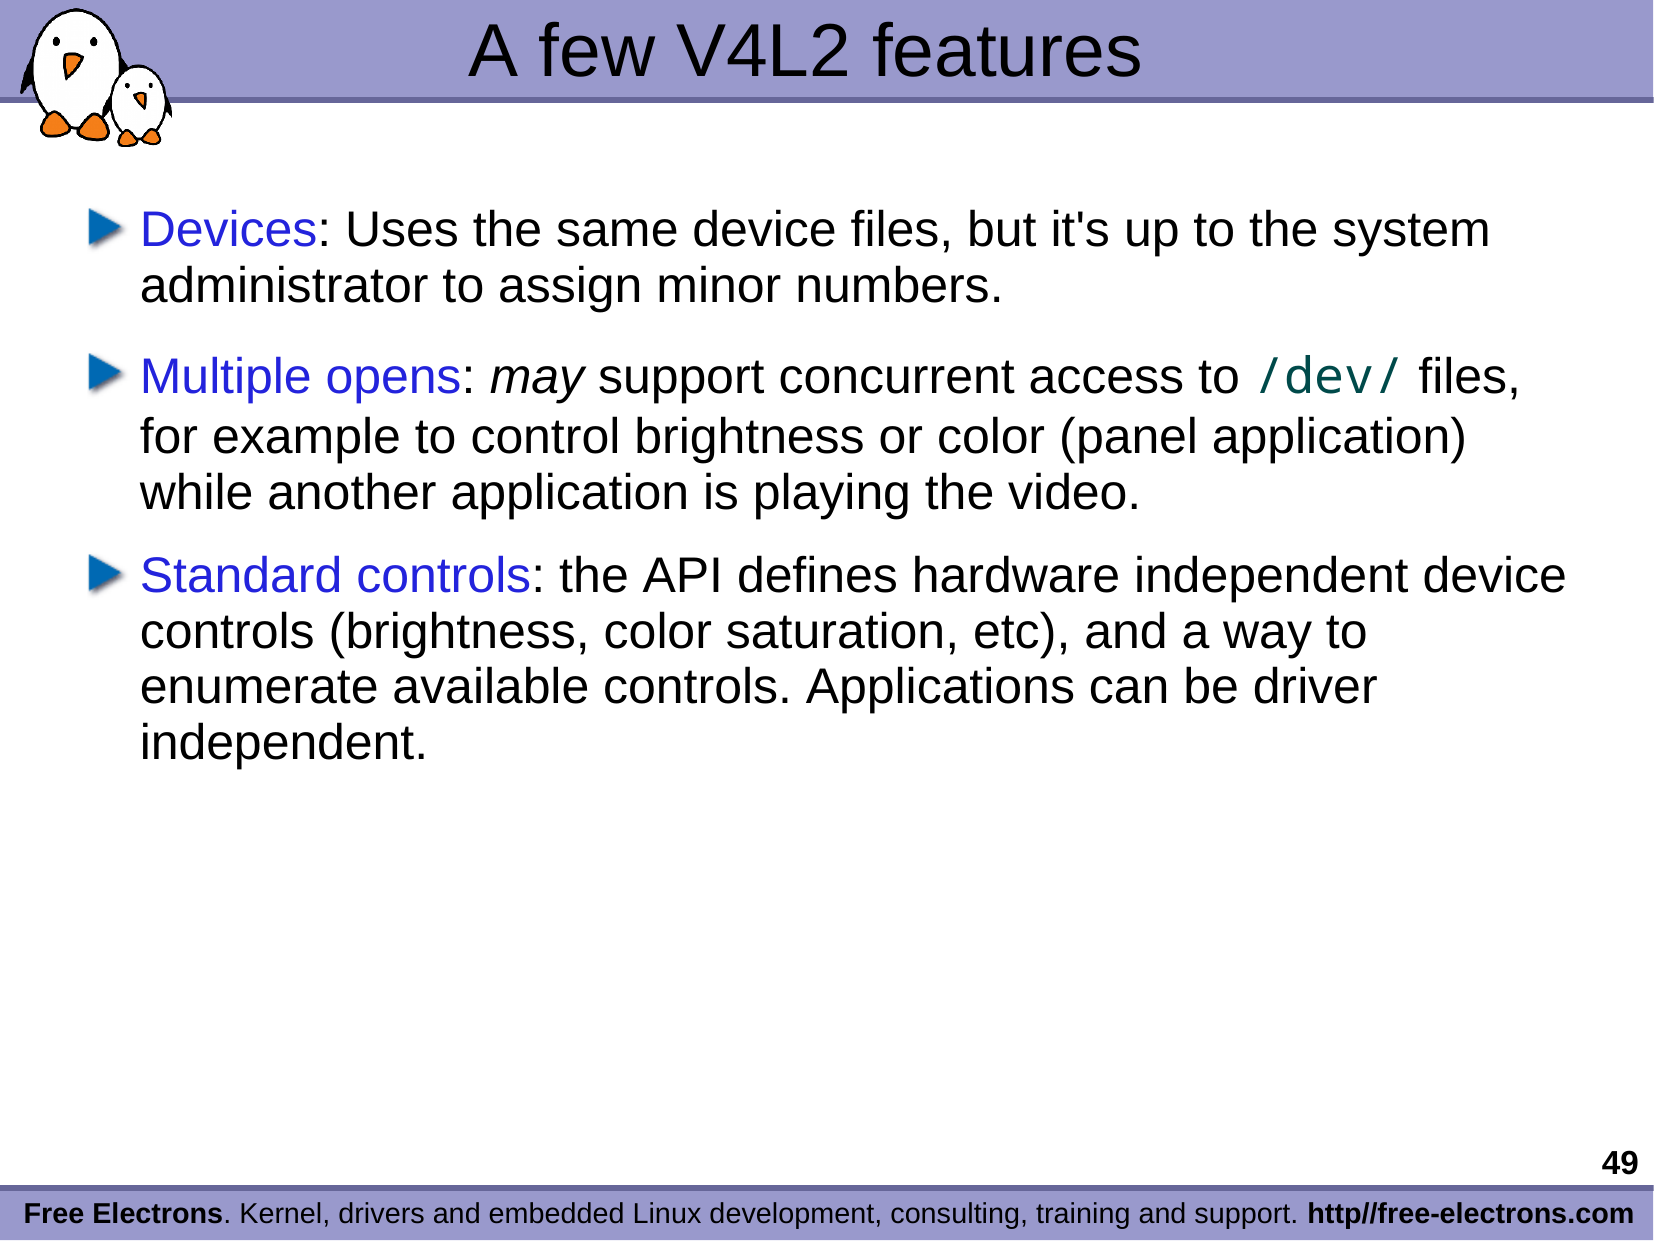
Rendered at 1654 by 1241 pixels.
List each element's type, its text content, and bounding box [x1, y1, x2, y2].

list Devices: Uses the same device files, but it's up to the system administrator to assign minor numbers. Multiple opens: may support concurrent access to /dev/ files, for example to control brightness or color (panel application) while another application is playing the video. Standard controls: the API defines hardware independent device controls (brightness, color saturation, etc), and a way to enumerate available controls. Applications can be driver independent. [68, 201, 1592, 1118]
picture [20, 8, 172, 147]
title A few V4L2 features [60, 0, 1551, 101]
